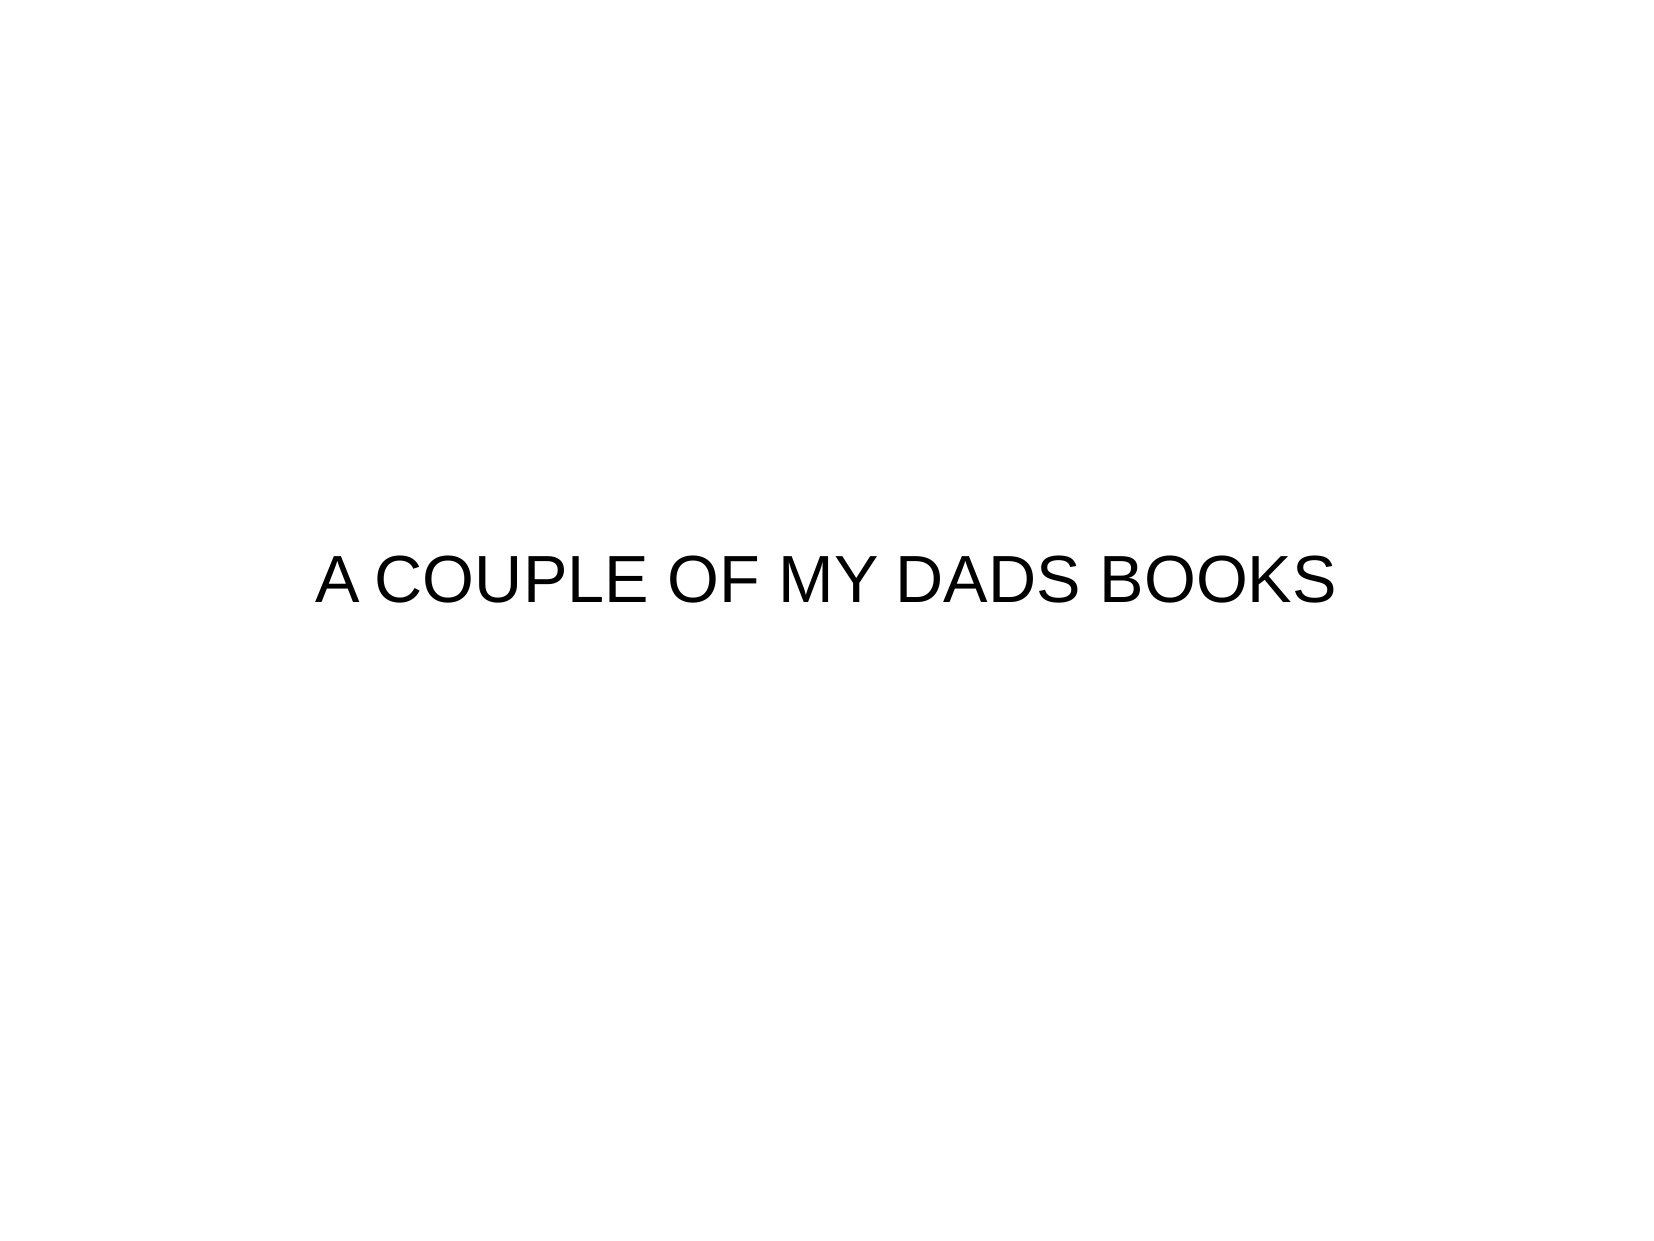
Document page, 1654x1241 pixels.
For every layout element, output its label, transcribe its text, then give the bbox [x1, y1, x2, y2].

subtitle A COUPLE OF MY DADS BOOKS [82, 49, 1571, 1109]
